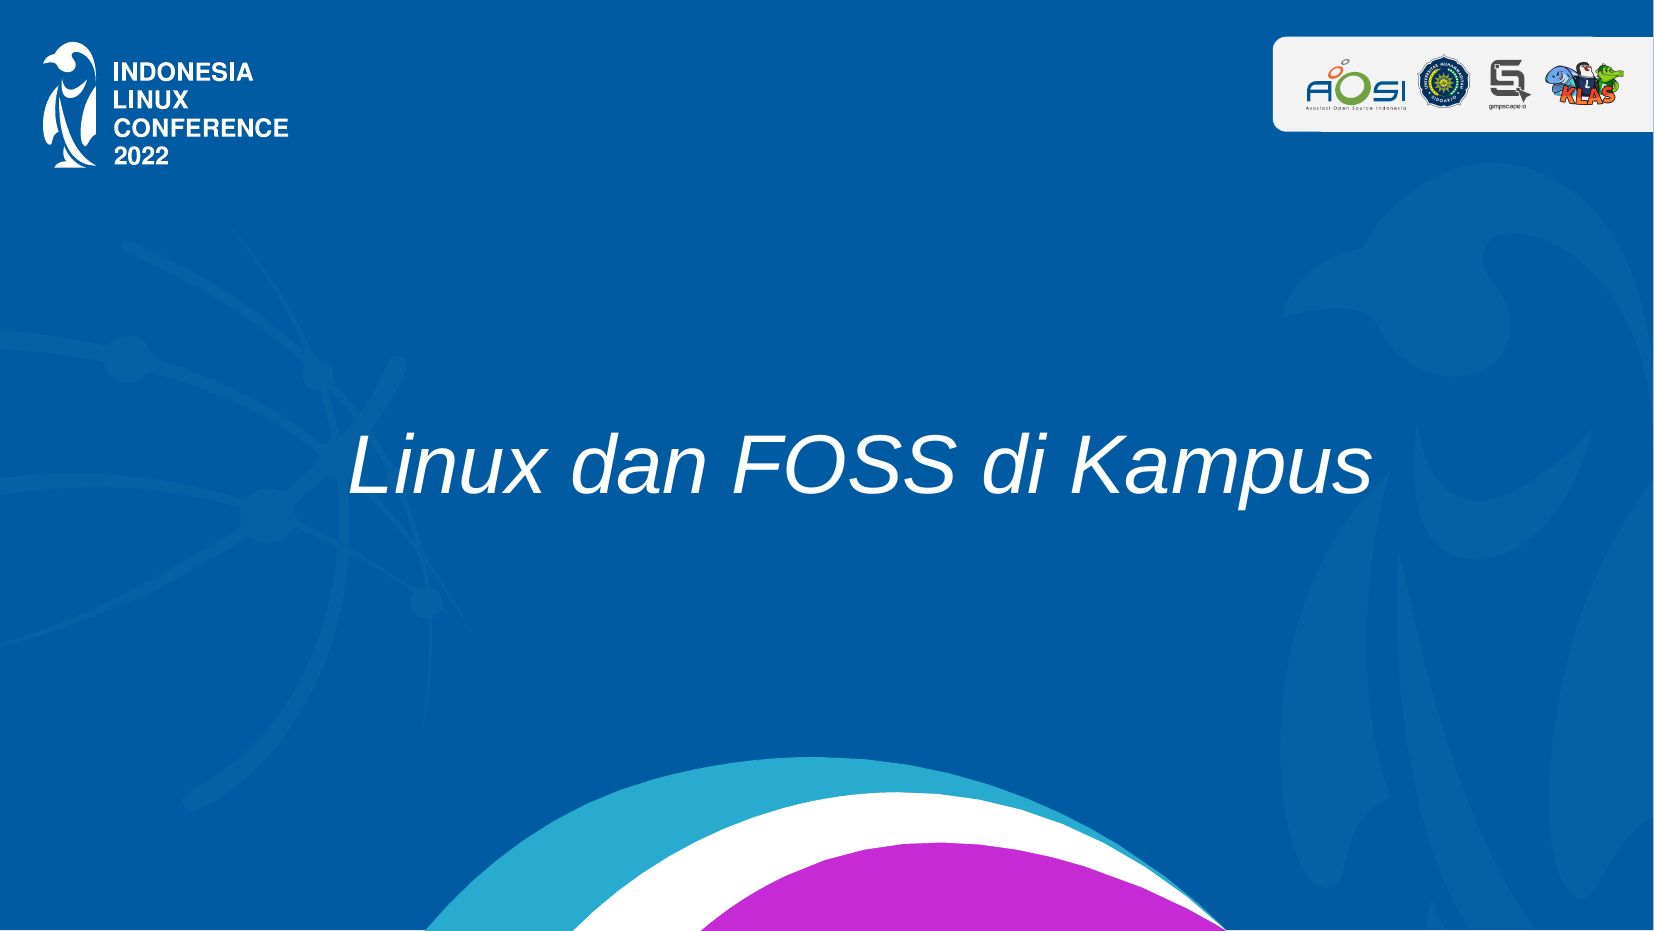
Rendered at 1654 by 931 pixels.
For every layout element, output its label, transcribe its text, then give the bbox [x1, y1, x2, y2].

picture [1545, 62, 1624, 105]
text_box Linux dan FOSS di Kampus [187, 255, 1501, 676]
picture [1417, 54, 1471, 108]
text_box [424, 756, 1227, 931]
